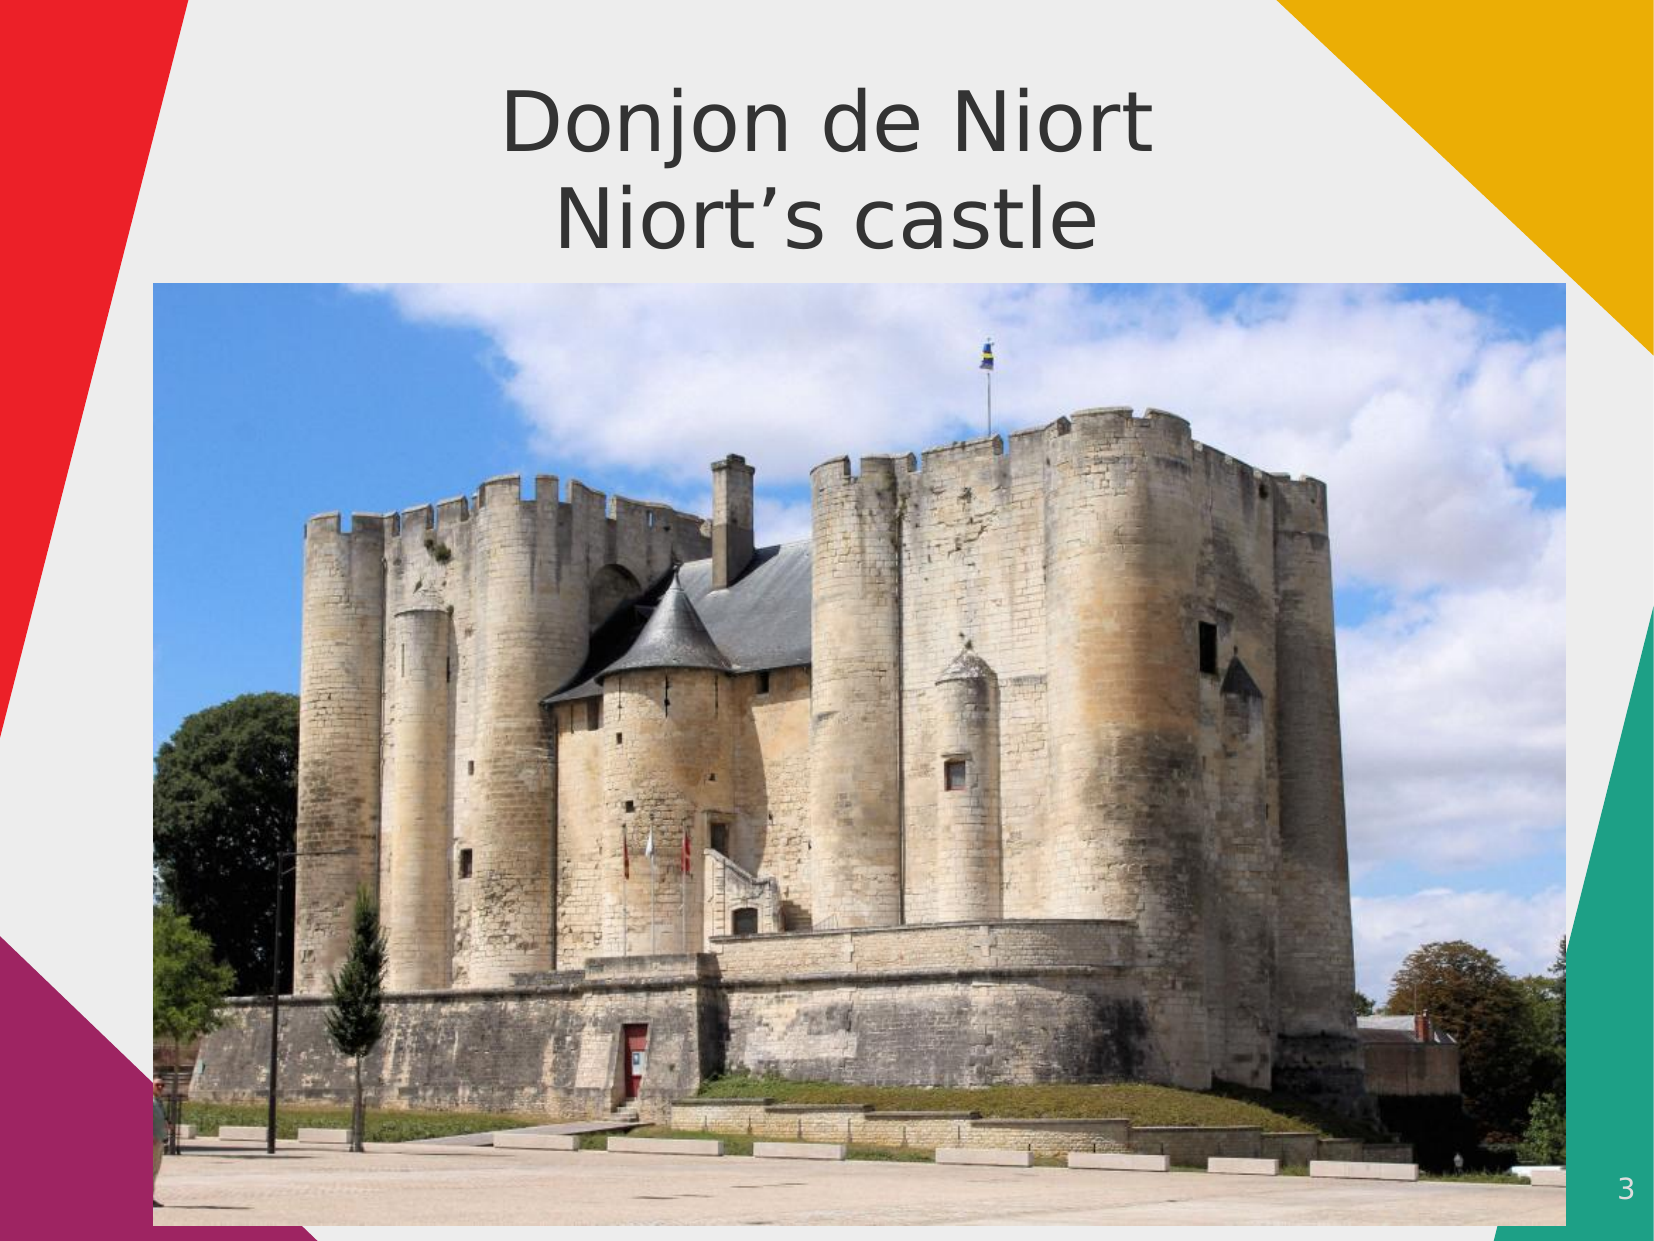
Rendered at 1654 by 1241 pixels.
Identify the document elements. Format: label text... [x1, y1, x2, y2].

title Donjon de Niort Niort’s castle [114, 73, 1539, 271]
picture [153, 283, 1566, 1226]
